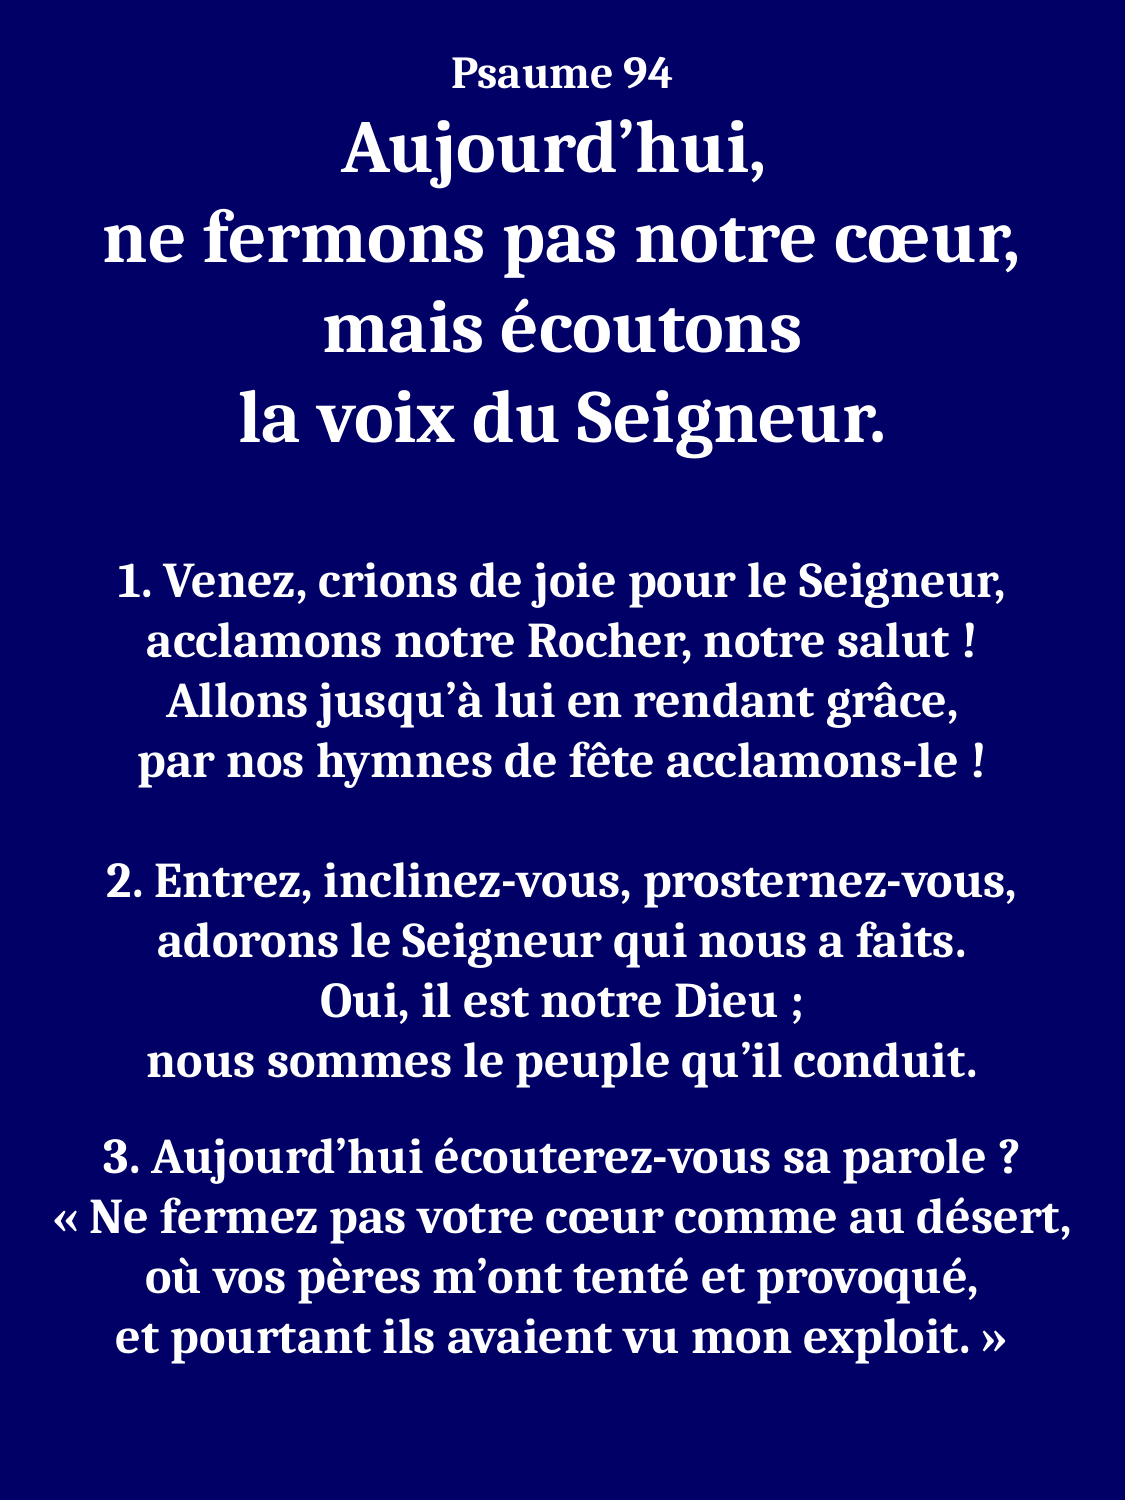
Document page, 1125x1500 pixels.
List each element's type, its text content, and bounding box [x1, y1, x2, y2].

text_box Psaume 94 Aujourd’hui, ne fermons pas notre cœur, mais écoutons la voix du Seigneur. 1. Venez, crions de joie pour le Seigneur, acclamons notre Rocher, notre salut ! Allons jusqu’à lui en rendant grâce, par nos hymnes de fête acclamons-le ! 2. Entrez, inclinez-vous, prosternez-vous, adorons le Seigneur qui nous a faits. Oui, il est notre Dieu ; nous sommes le peuple qu’il conduit. 3. Aujourd’hui écouterez-vous sa parole ? « Ne fermez pas votre cœur comme au désert, où vos pères m’ont tenté et provoqué, et pourtant ils avaient vu mon exploit. » [0, 35, 1125, 1274]
